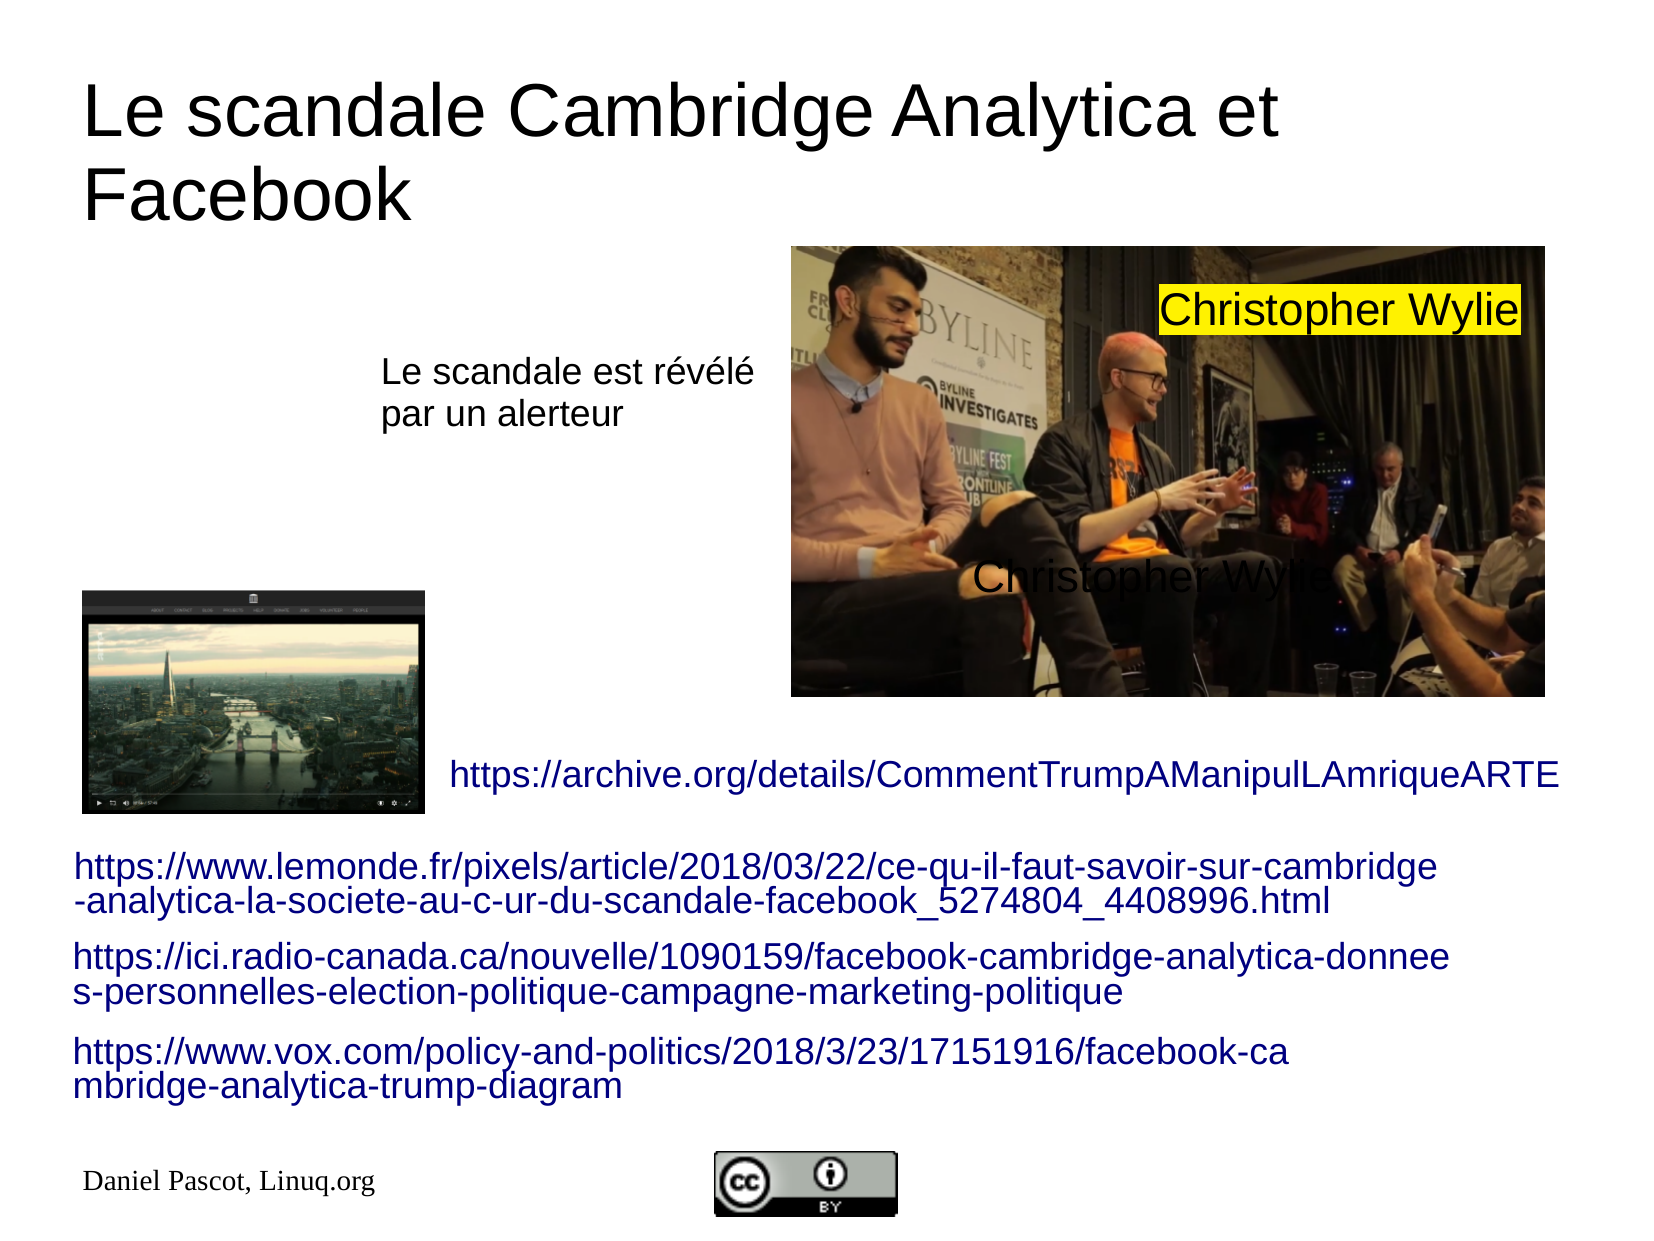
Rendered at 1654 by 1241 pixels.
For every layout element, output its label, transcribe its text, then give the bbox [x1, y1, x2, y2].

picture [791, 246, 1545, 697]
picture [714, 1151, 898, 1217]
picture [82, 590, 425, 814]
text_box Christopher Wylie [957, 543, 1371, 610]
text_box https://archive.org/details/CommentTrumpAManipulLAmriqueARTE [434, 746, 1654, 804]
text_box https://www.lemonde.fr/pixels/article/2018/03/22/ce-qu-il-faut-savoir-sur-cambridge-analytica-la-societe-au-c-ur-du-scandale-facebook_5274804_4408996.html [59, 838, 1455, 938]
text_box Christopher Wylie [1144, 276, 1536, 343]
text_box https://www.vox.com/policy-and-politics/2018/3/23/17151916/facebook-cambridge-analytica-trump-diagram [57, 1023, 1335, 1123]
text_box Le scandale est révélé par un alerteur [366, 343, 804, 485]
title Le scandale Cambridge Analytica et Facebook [82, 49, 1571, 257]
text_box https://ici.radio-canada.ca/nouvelle/1090159/facebook-cambridge-analytica-donnees-personnelles-election-politique-campagne-marketing-politique [57, 928, 1473, 1028]
